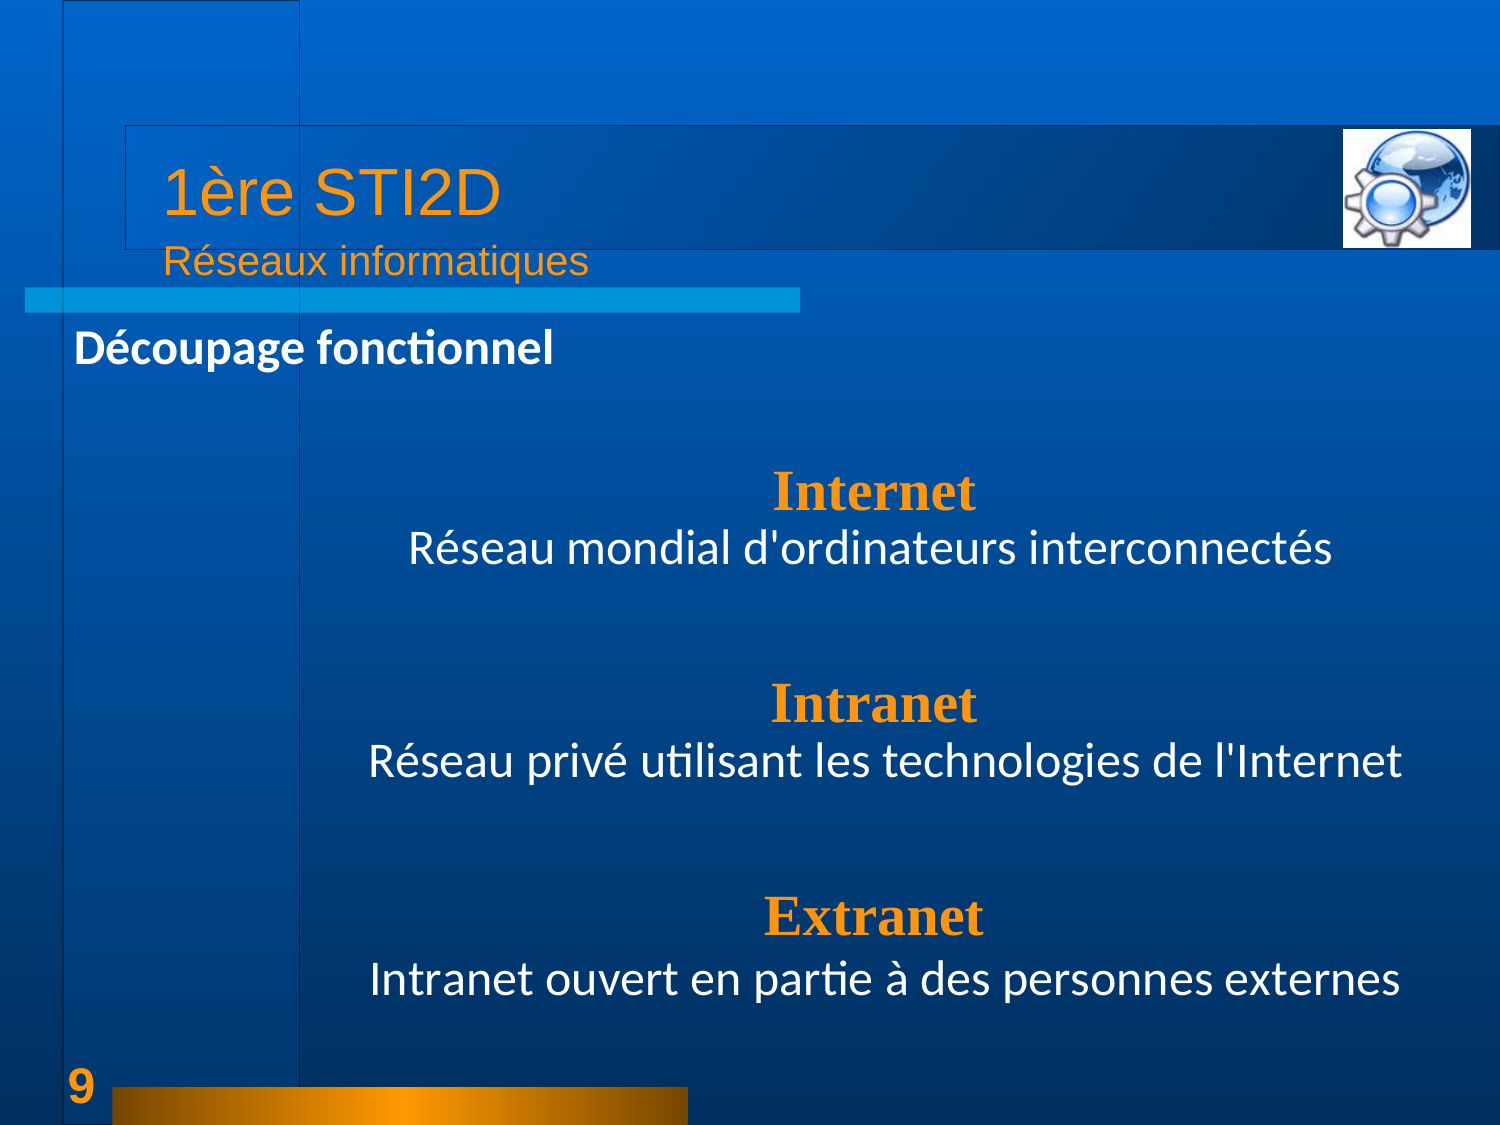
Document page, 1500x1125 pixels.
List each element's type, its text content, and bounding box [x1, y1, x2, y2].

text_box Internet Intranet Extranet [519, 809, 1229, 950]
text_box Internet Intranet Extranet [519, 413, 1229, 519]
text_box Intranet ouvert en partie à des personnes externes [295, 950, 1477, 1027]
text_box Découpage fonctionnel [59, 319, 1477, 489]
text_box Réseau mondial d'ordinateurs interconnectés [295, 519, 1447, 596]
text_box Réseau privé utilisant les technologies de l'Internet [295, 732, 1477, 809]
picture [1343, 129, 1471, 248]
text_box Internet Intranet Extranet [519, 596, 1229, 732]
